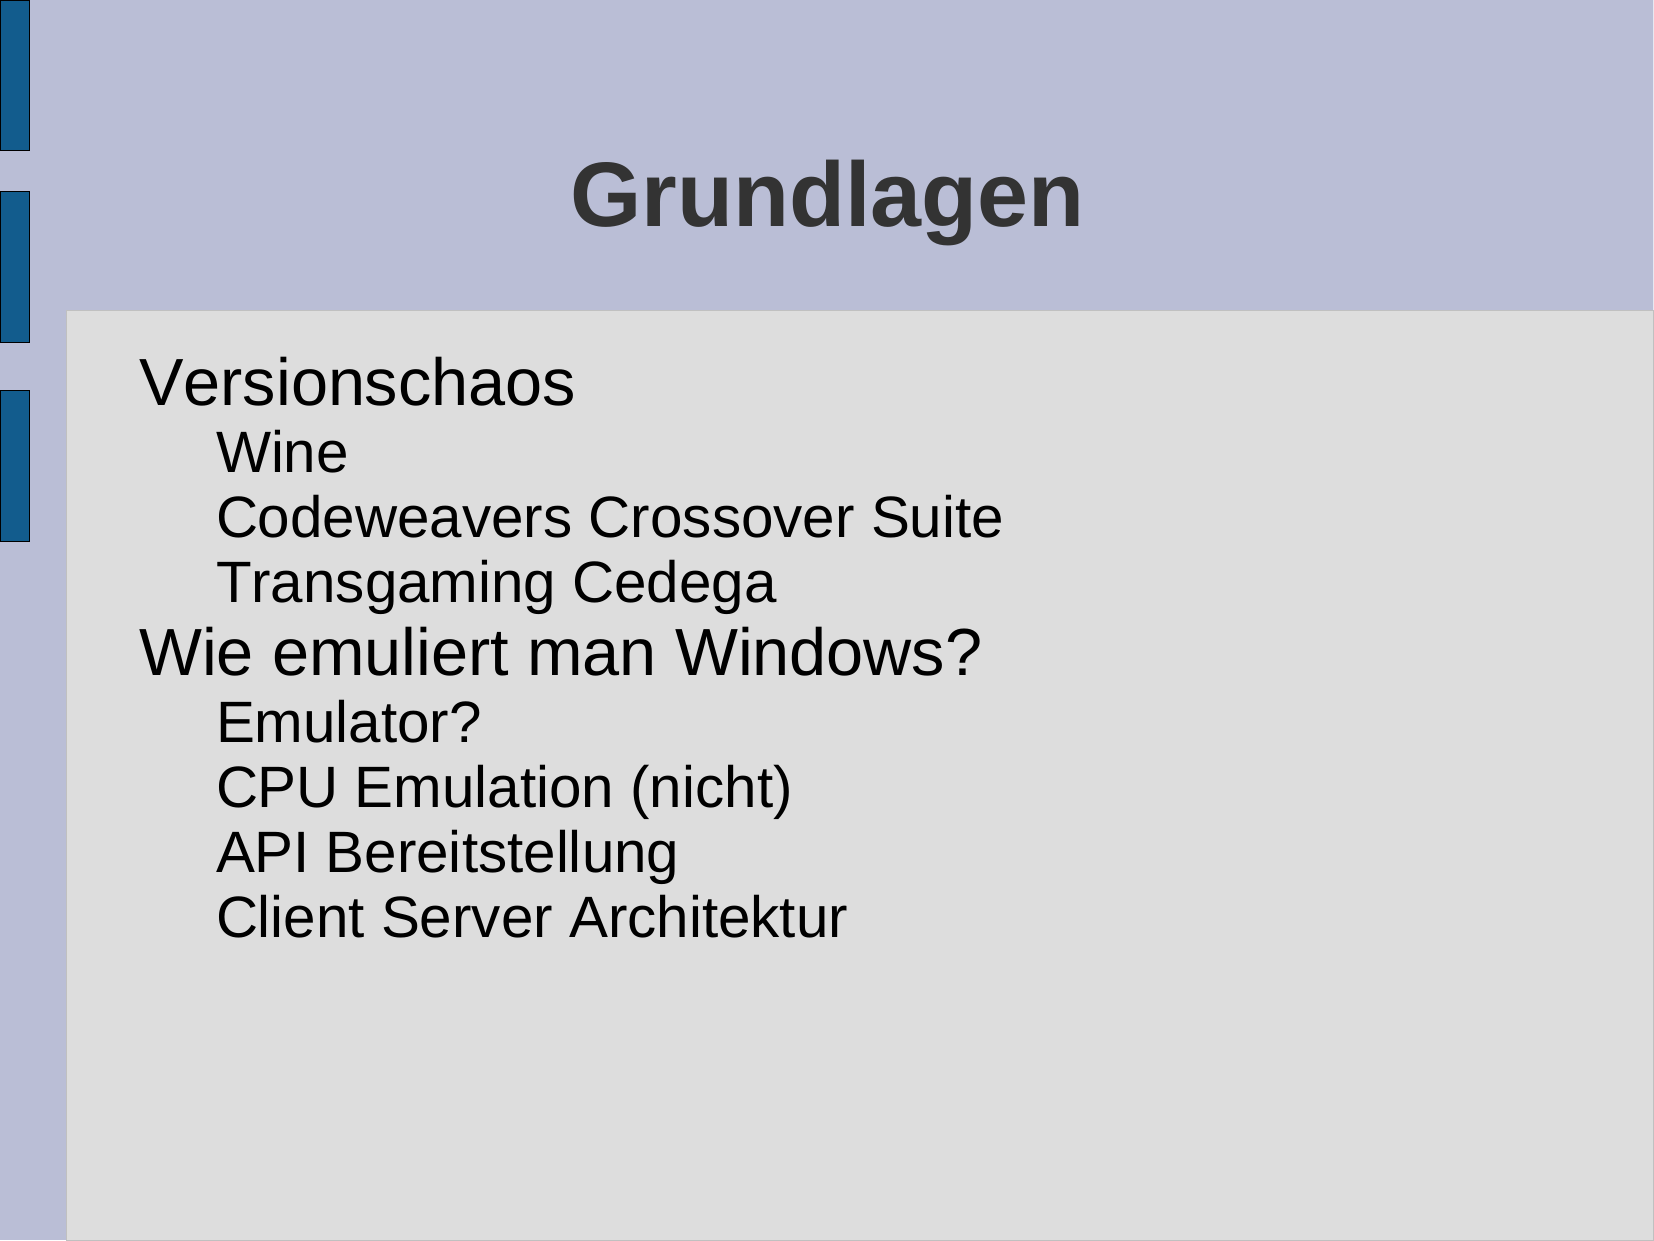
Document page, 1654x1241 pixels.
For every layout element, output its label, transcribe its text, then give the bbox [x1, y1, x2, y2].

list Versionschaos Wine Codeweavers Crossover Suite Transgaming Cedega Wie emuliert man Windows? Emulator? CPU Emulation (nicht) API Bereitstellung Client Server Architektur [121, 344, 1534, 1127]
title Grundlagen [121, 91, 1534, 299]
